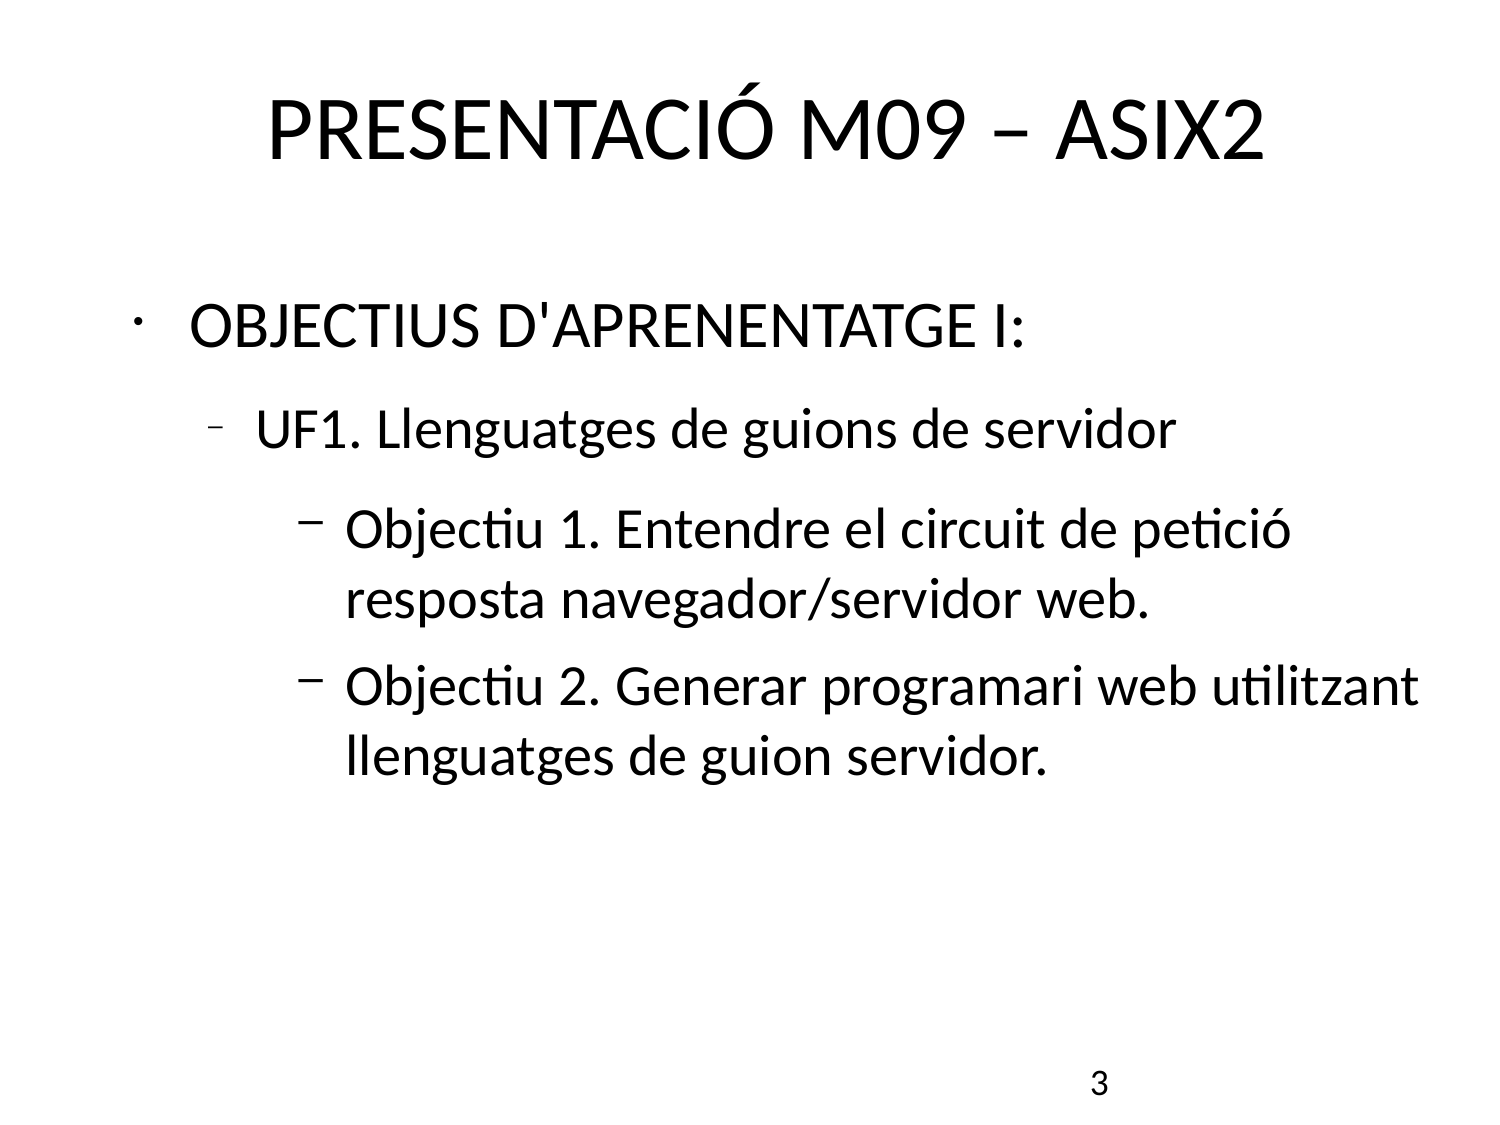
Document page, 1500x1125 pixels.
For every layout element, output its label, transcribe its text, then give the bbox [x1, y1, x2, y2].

list OBJECTIUS D'APRENENTATGE I: UF1. Llenguatges de guions de servidor Objectiu 1. Entendre el circuit de petició resposta navegador/servidor web. Objectiu 2. Generar programari web utilitzant llenguatges de guion servidor. [118, 265, 1469, 1063]
text_box PRESENTACIÓ M09 – ASIX2 [147, 29, 1388, 244]
